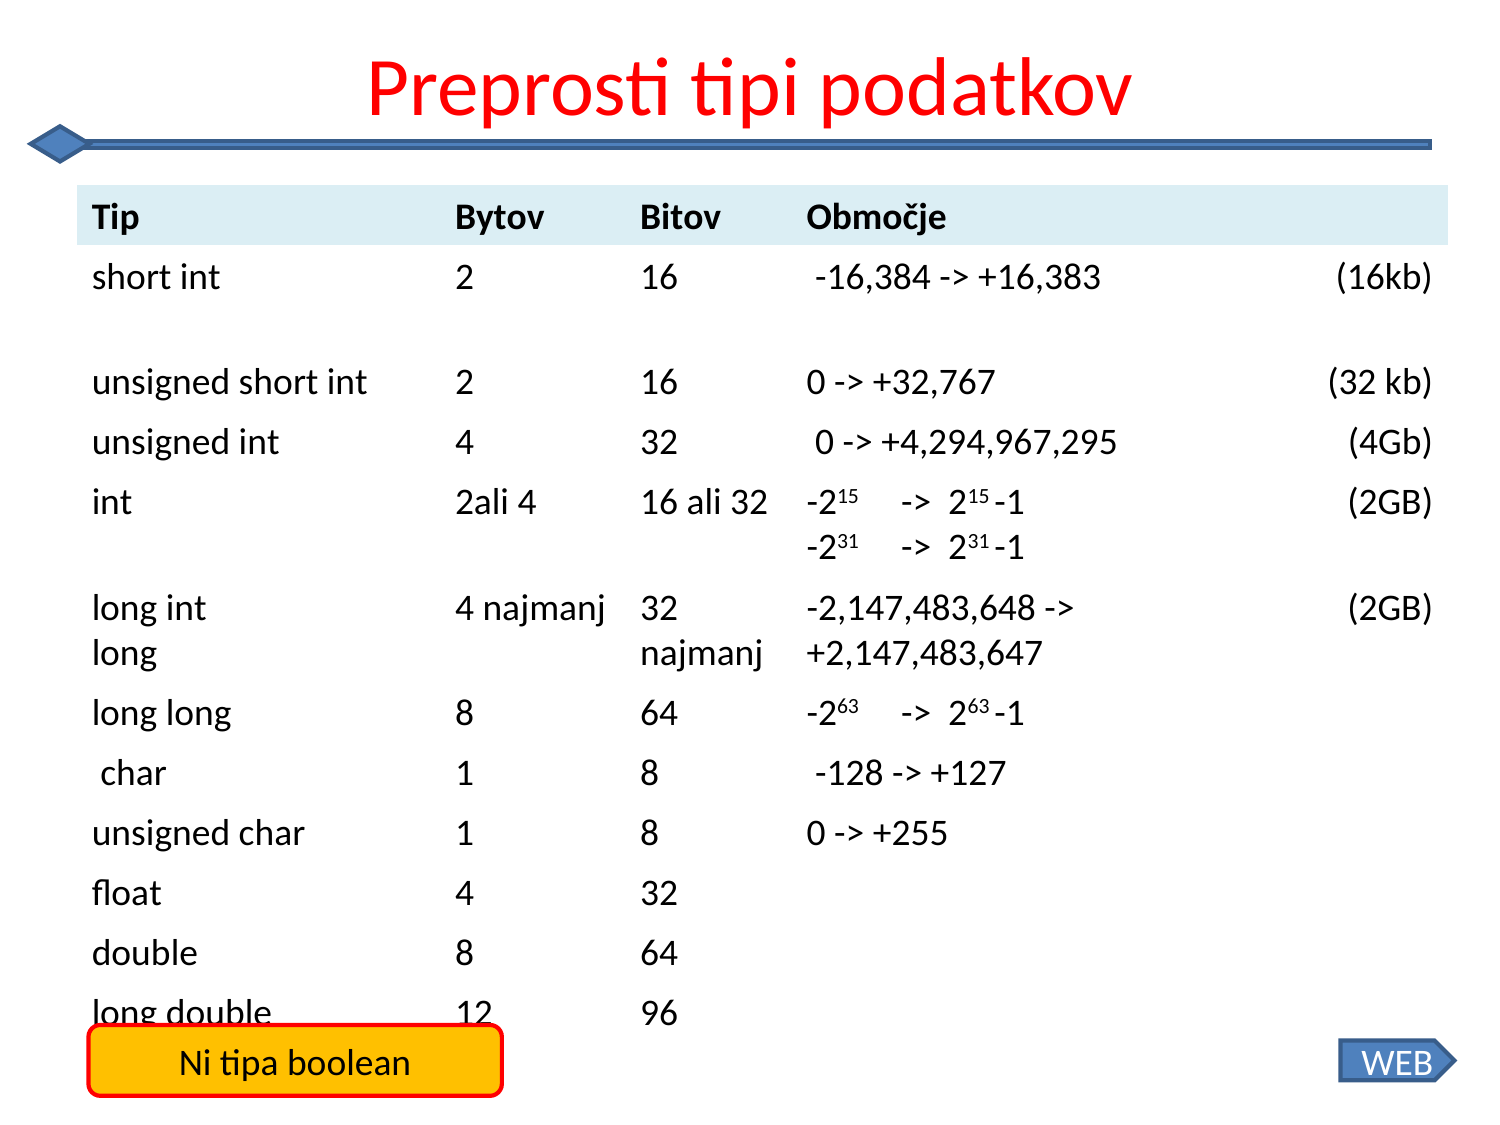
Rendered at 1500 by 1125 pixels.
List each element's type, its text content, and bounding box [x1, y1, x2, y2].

table_cell long double [77, 980, 440, 1040]
table_cell [1272, 860, 1448, 920]
table_cell [1272, 800, 1448, 860]
table_cell 8 [440, 920, 625, 980]
table_cell 0 -> +4,294,967,295 [792, 410, 1272, 470]
table_cell short int [77, 245, 440, 350]
table_cell 96 [625, 980, 792, 1040]
table_cell [1272, 980, 1448, 1040]
table_cell 2 [440, 245, 625, 350]
table_cell 1 [440, 740, 625, 800]
table_cell 4 [440, 410, 625, 470]
table_cell long long [77, 680, 440, 740]
table_cell 0 -> +255 [792, 800, 1272, 860]
table_cell [1272, 740, 1448, 800]
table_cell 32 [625, 410, 792, 470]
table_cell 2 [440, 350, 625, 410]
table_cell [792, 920, 1272, 980]
table_cell (16kb) [1272, 245, 1448, 350]
table_cell -16,384 -> +16,383 [792, 245, 1272, 350]
table_cell long int long [77, 575, 440, 680]
table_cell -263 -> 263 -1 [792, 680, 1272, 740]
table_cell unsigned int [77, 410, 440, 470]
table_cell 4 najmanj [440, 575, 625, 680]
table_cell 16 [625, 245, 792, 350]
table_cell 4 [440, 860, 625, 920]
table_cell 0 -> +32,767 [792, 350, 1272, 410]
table_cell 12 [440, 980, 625, 1040]
table_cell 1 [440, 800, 625, 860]
table_cell 32 najmanj [625, 575, 792, 680]
table_cell -128 -> +127 [792, 740, 1272, 800]
table_cell (4Gb) [1272, 410, 1448, 470]
table_cell 2ali 4 [440, 470, 625, 575]
table_cell 64 [625, 680, 792, 740]
table_header Tip [77, 185, 440, 245]
table_cell unsigned char [77, 800, 440, 860]
table_cell 8 [440, 680, 625, 740]
table_cell [1272, 680, 1448, 740]
table_header Bytov [440, 185, 625, 245]
table_cell unsigned short int [77, 350, 440, 410]
table_cell -2,147,483,648 -> +2,147,483,647 [792, 575, 1272, 680]
table_cell (2GB) [1272, 470, 1448, 575]
table_cell [1272, 920, 1448, 980]
table_cell char [77, 740, 440, 800]
table_cell float [77, 860, 440, 920]
table_cell (32 kb) [1272, 350, 1448, 410]
text_box WEB [1340, 1040, 1455, 1081]
table_cell 64 [625, 920, 792, 980]
table_cell double [77, 920, 440, 980]
table_header Območje [792, 185, 1272, 245]
table_cell 8 [625, 800, 792, 860]
table_cell [792, 860, 1272, 920]
table_cell [792, 980, 1272, 1040]
table_header Bitov [625, 185, 792, 245]
table_cell 16 [625, 350, 792, 410]
table_cell -215 -> 215 -1 -231 -> 231 -1 [792, 470, 1272, 575]
table_header [1272, 185, 1448, 245]
table_cell 16 ali 32 [625, 470, 792, 575]
text_box Ni tipa boolean [88, 1024, 502, 1096]
table_cell int [77, 470, 440, 575]
table_cell 32 [625, 860, 792, 920]
table_cell 8 [625, 740, 792, 800]
title Preprosti tipi podatkov [75, 23, 1426, 141]
table_cell (2GB) [1272, 575, 1448, 680]
